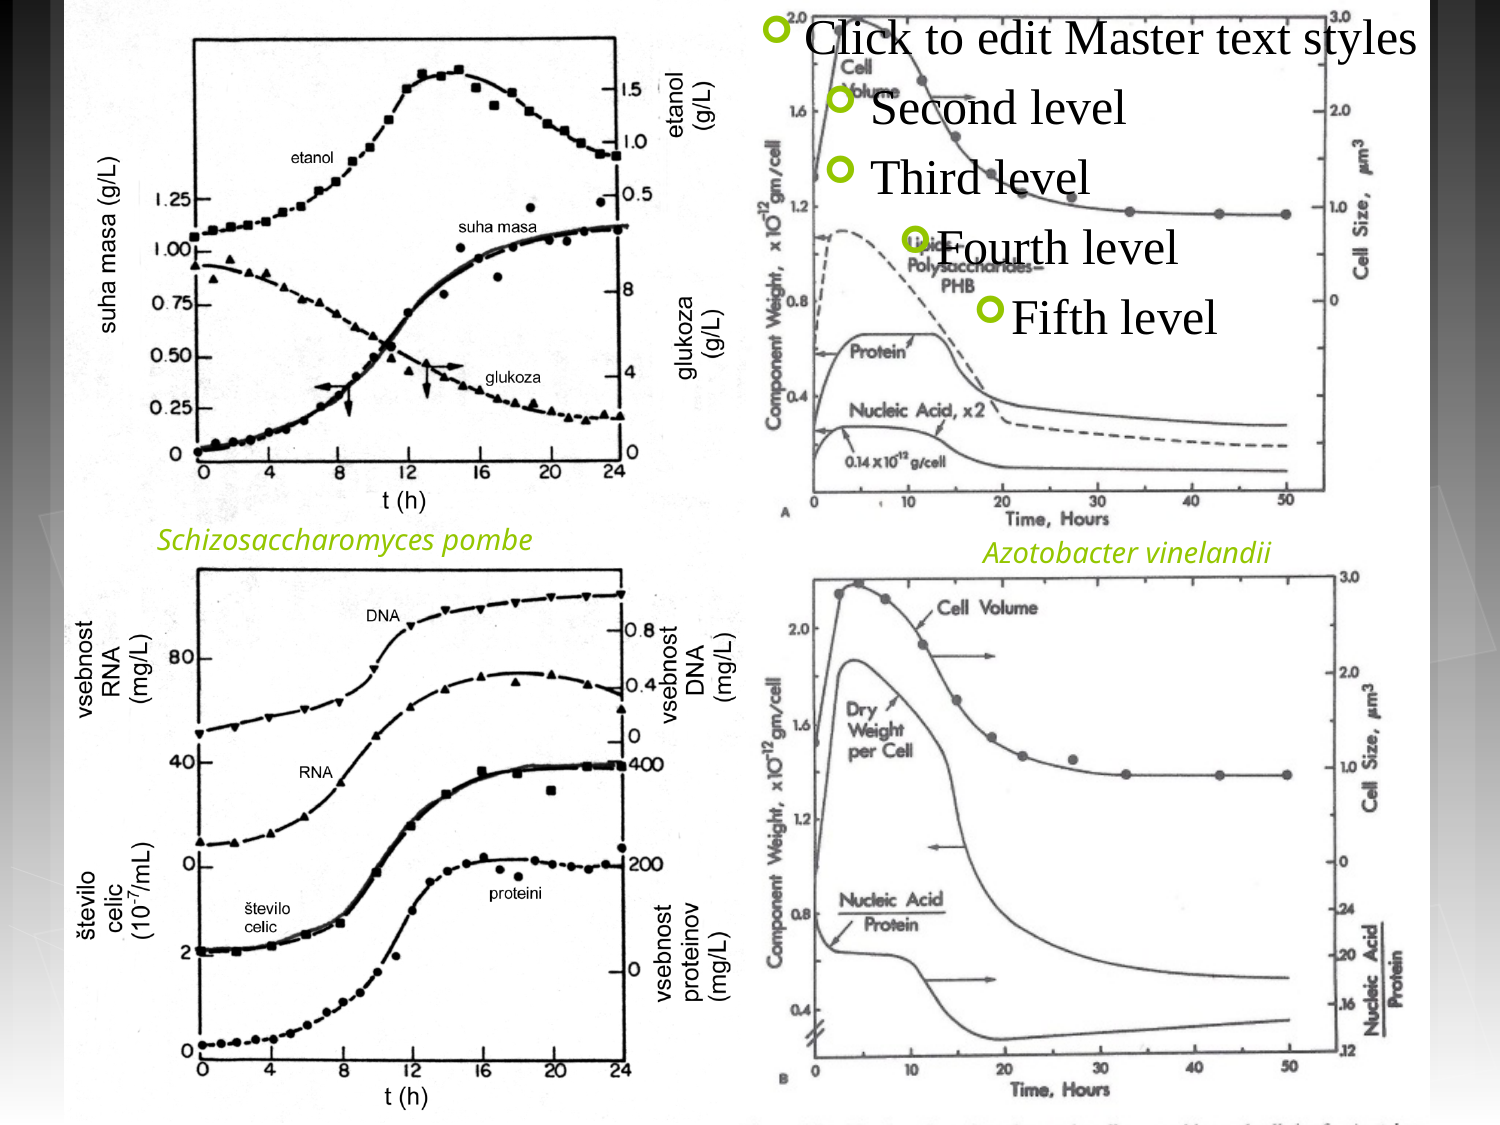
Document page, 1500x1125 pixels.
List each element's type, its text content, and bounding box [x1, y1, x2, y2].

picture [64, 0, 1430, 1125]
text_box Azotobacter vinelandii [968, 527, 1287, 577]
text_box Schizosaccharomyces pombe [142, 514, 549, 565]
